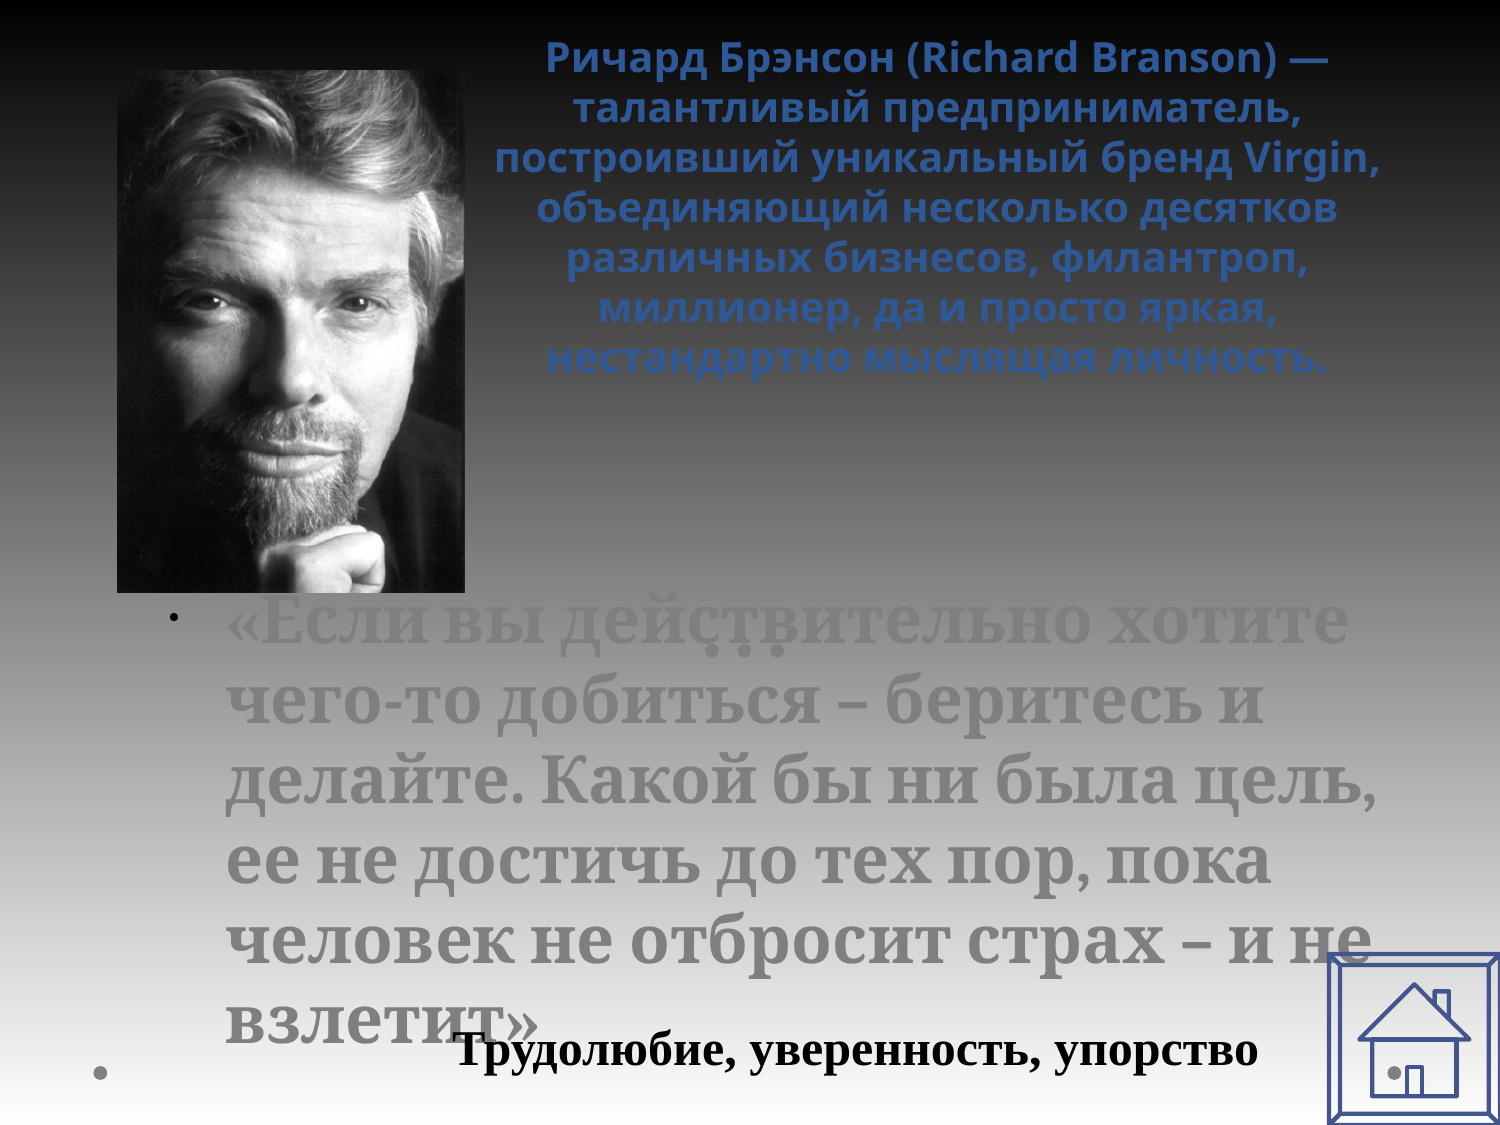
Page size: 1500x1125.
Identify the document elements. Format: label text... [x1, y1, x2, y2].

list «Если вы действительно хотите чего-то добиться – беритесь и делайте. Какой бы ни была цель, ее не достичь до тех пор, пока человек не отбросит страх – и не взлетит» [154, 569, 1430, 886]
picture [117, 70, 465, 593]
text_box Трудолюбие, уверенность, упорство [363, 1008, 1328, 1084]
text_box [1330, 953, 1500, 1125]
title Ричард Брэнсон (Richard Branson) — талантливый предприниматель, построивший уникальный бренд Virgin, объединяющий несколько десятков различных бизнесов, филантроп, миллионер, да и просто яркая, нестандартно мыслящая личность. [445, 23, 1430, 376]
